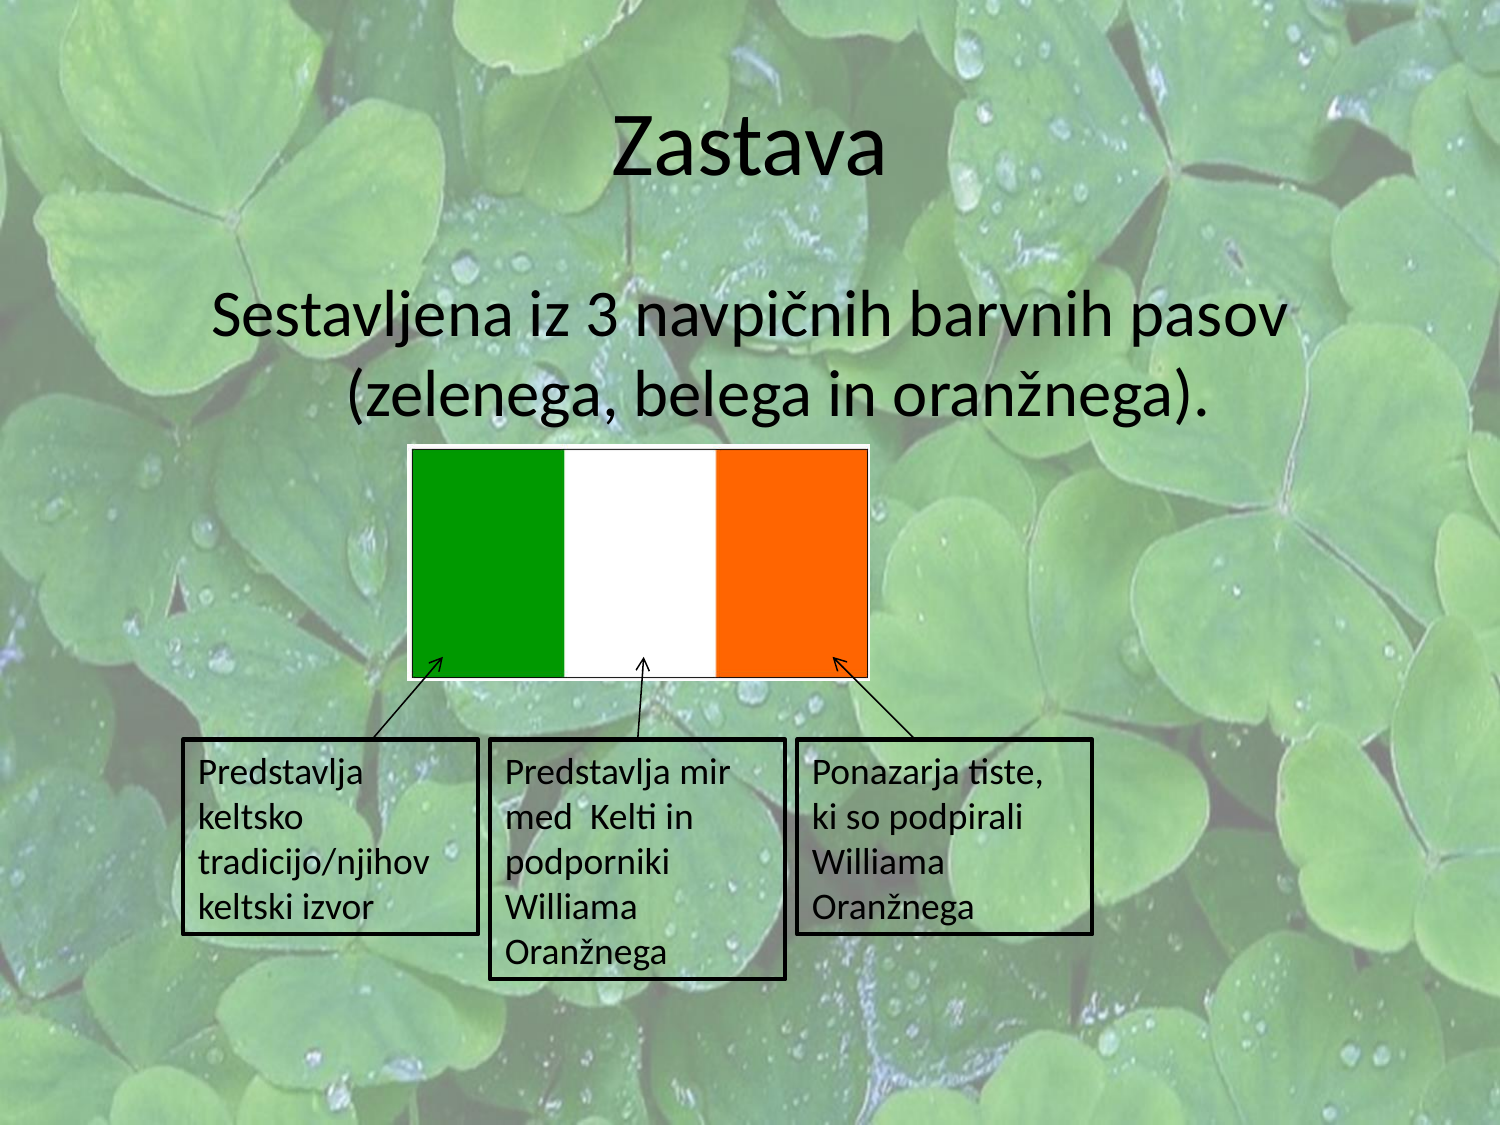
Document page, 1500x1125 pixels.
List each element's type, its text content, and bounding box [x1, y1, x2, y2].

text_box Predstavlja mir med Kelti in podporniki Williama Oranžnega [490, 739, 786, 980]
list Sestavljena iz 3 navpičnih barvnih pasov (zelenega, belega in oranžnega). [75, 262, 1425, 1005]
text_box Ponazarja tiste, ki so podpirali Williama Oranžnega [797, 739, 1093, 935]
text_box Predstavlja keltsko tradicijo/njihov keltski izvor [183, 739, 479, 935]
title Zastava [75, 45, 1425, 233]
picture [0, 0, 1500, 1125]
